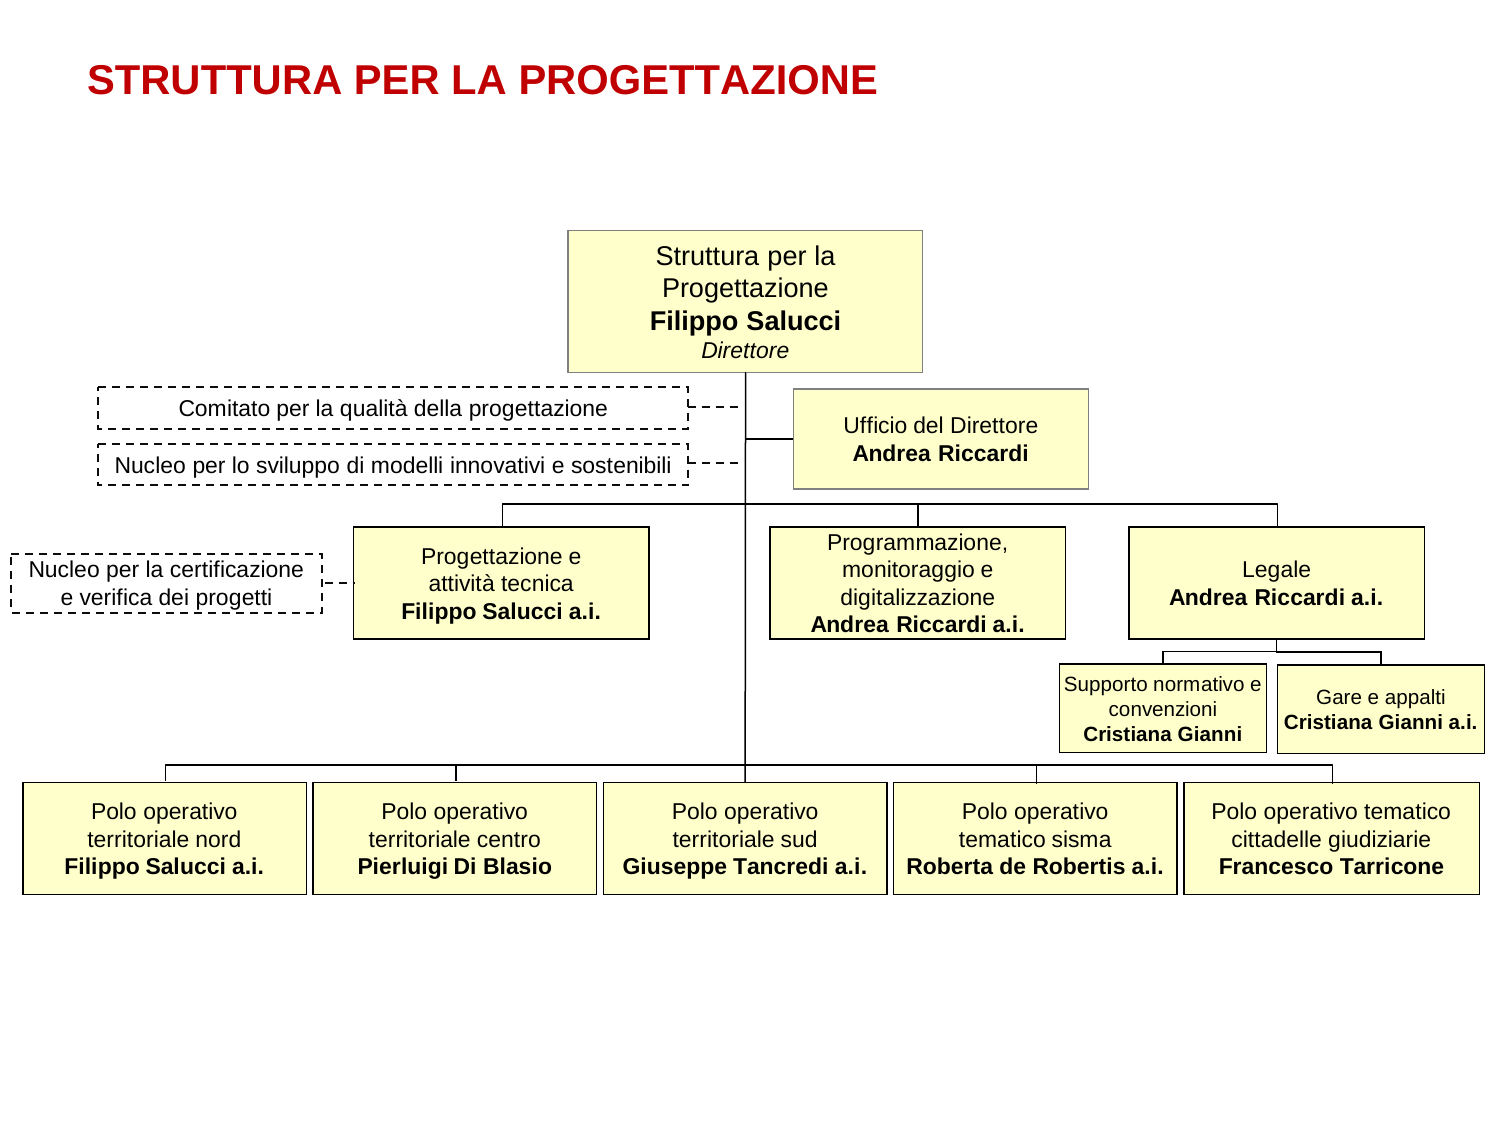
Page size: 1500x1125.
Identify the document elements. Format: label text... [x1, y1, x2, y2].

text_box STRUTTURA PER LA PROGETTAZIONE [72, 45, 1462, 128]
picture [9, 229, 1491, 896]
